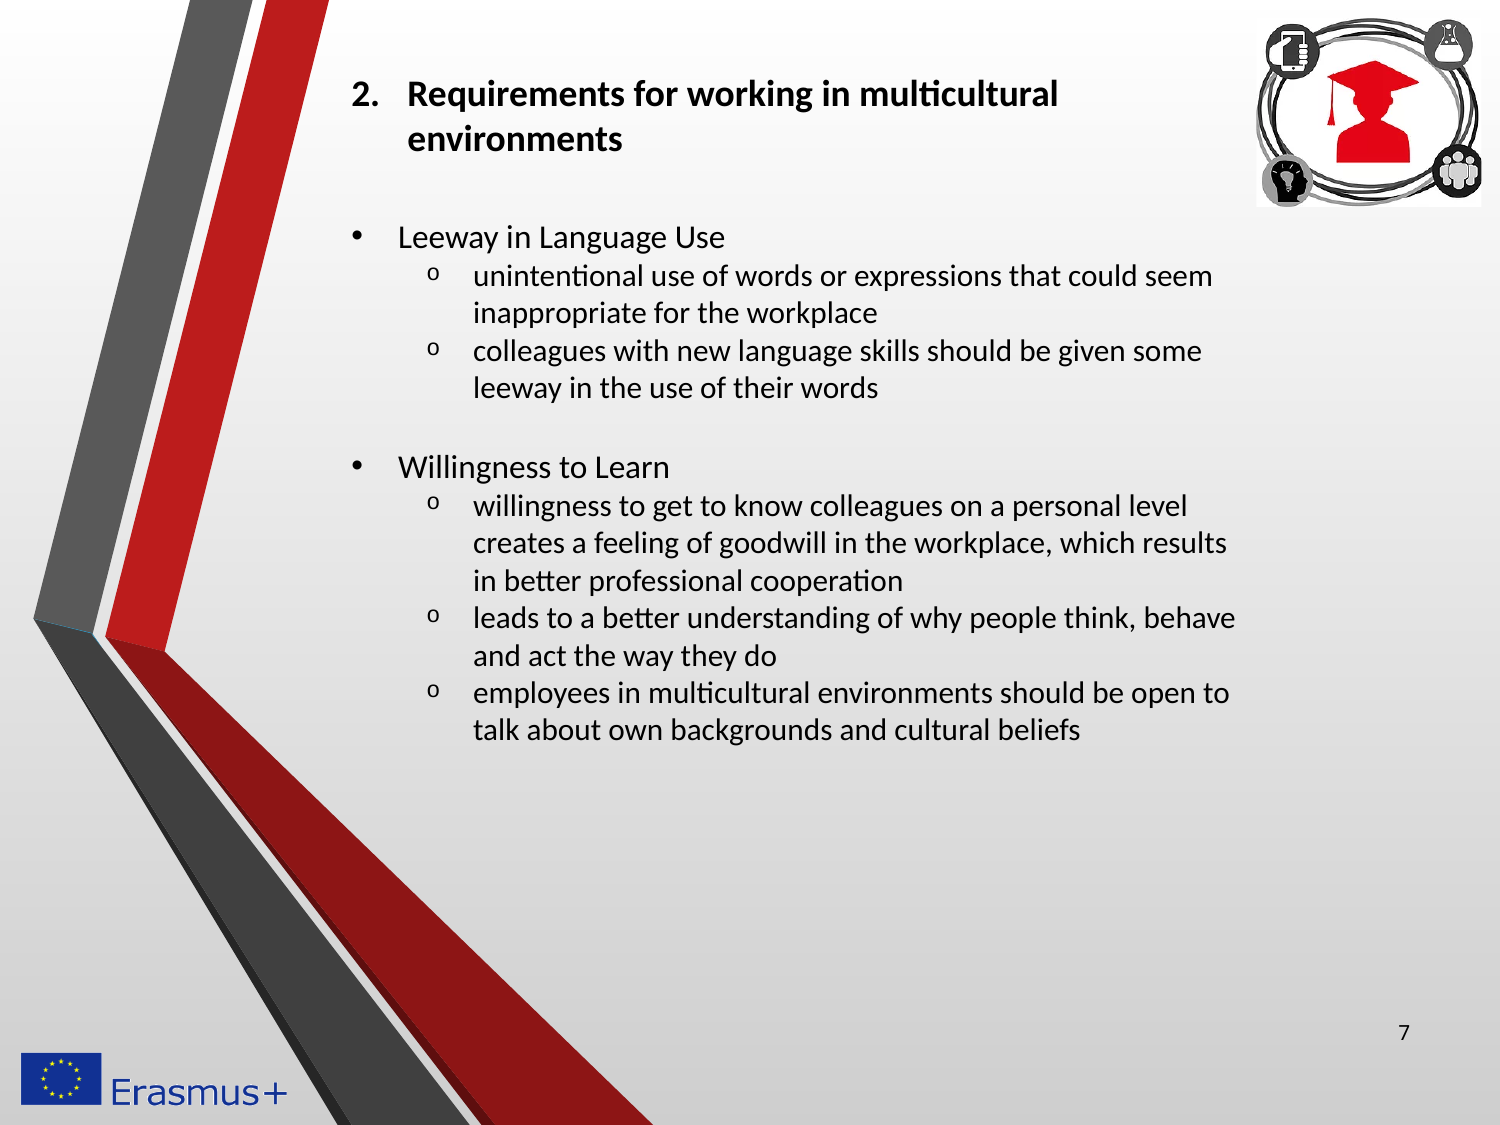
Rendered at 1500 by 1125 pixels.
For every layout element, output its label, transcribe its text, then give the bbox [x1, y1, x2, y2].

picture [1256, 18, 1482, 207]
text_box Leeway in Language Use unintentional use of words or expressions that could seem inappropriate for the workplace colleagues with new language skills should be given some leeway in the use of their words Willingness to Learn willingness to get to know colleagues on a personal level creates a feeling of goodwill in the workplace, which results in better professional cooperation leads to a better understanding of why people think, behave and act the way they do employees in multicultural environments should be open to talk about own backgrounds and cultural beliefs [336, 208, 1258, 755]
slide_number <numer> [1357, 1003, 1425, 1064]
chart [1257, 19, 1483, 209]
text_box Requirements for working in multicultural environments [336, 61, 1247, 167]
picture [5, 1037, 302, 1120]
